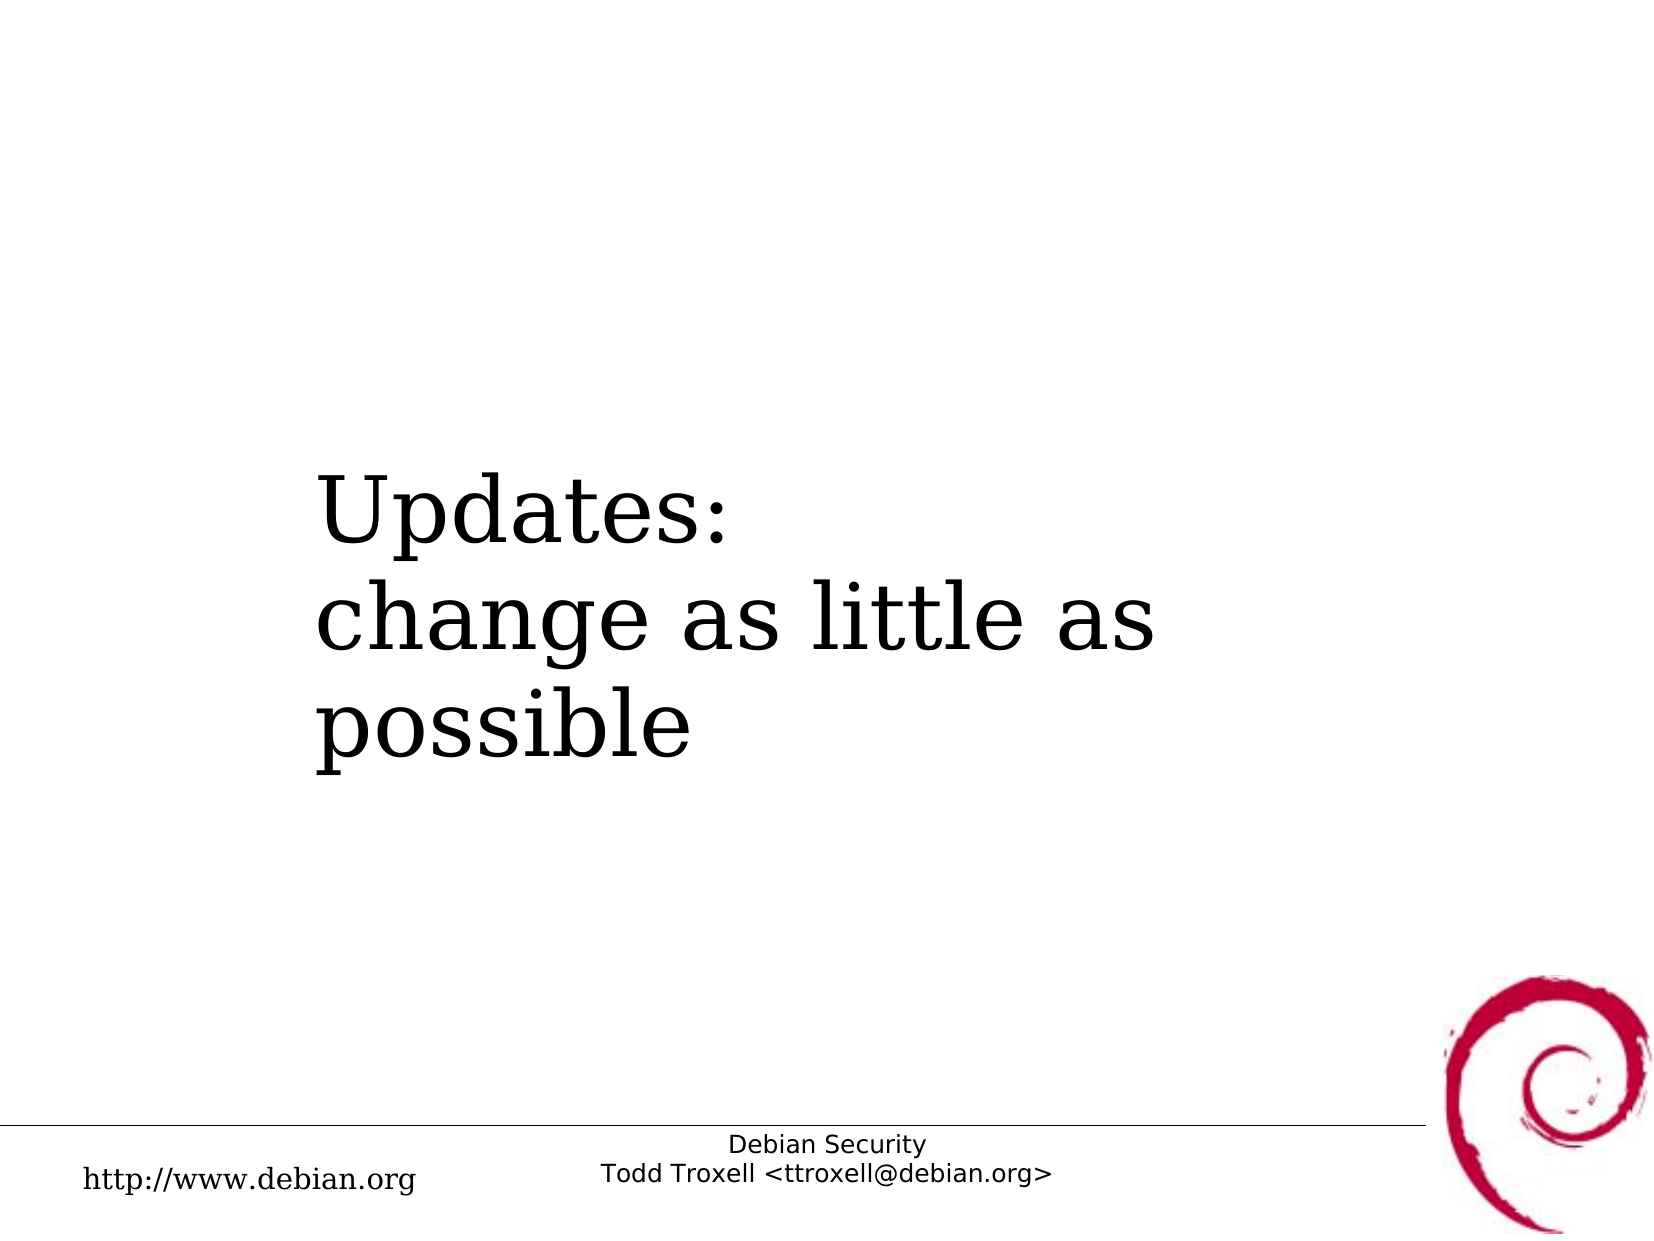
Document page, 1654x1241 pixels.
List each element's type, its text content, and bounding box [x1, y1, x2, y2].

picture [1443, 975, 1654, 1234]
text_box Updates: change as little as possible [300, 450, 1238, 786]
